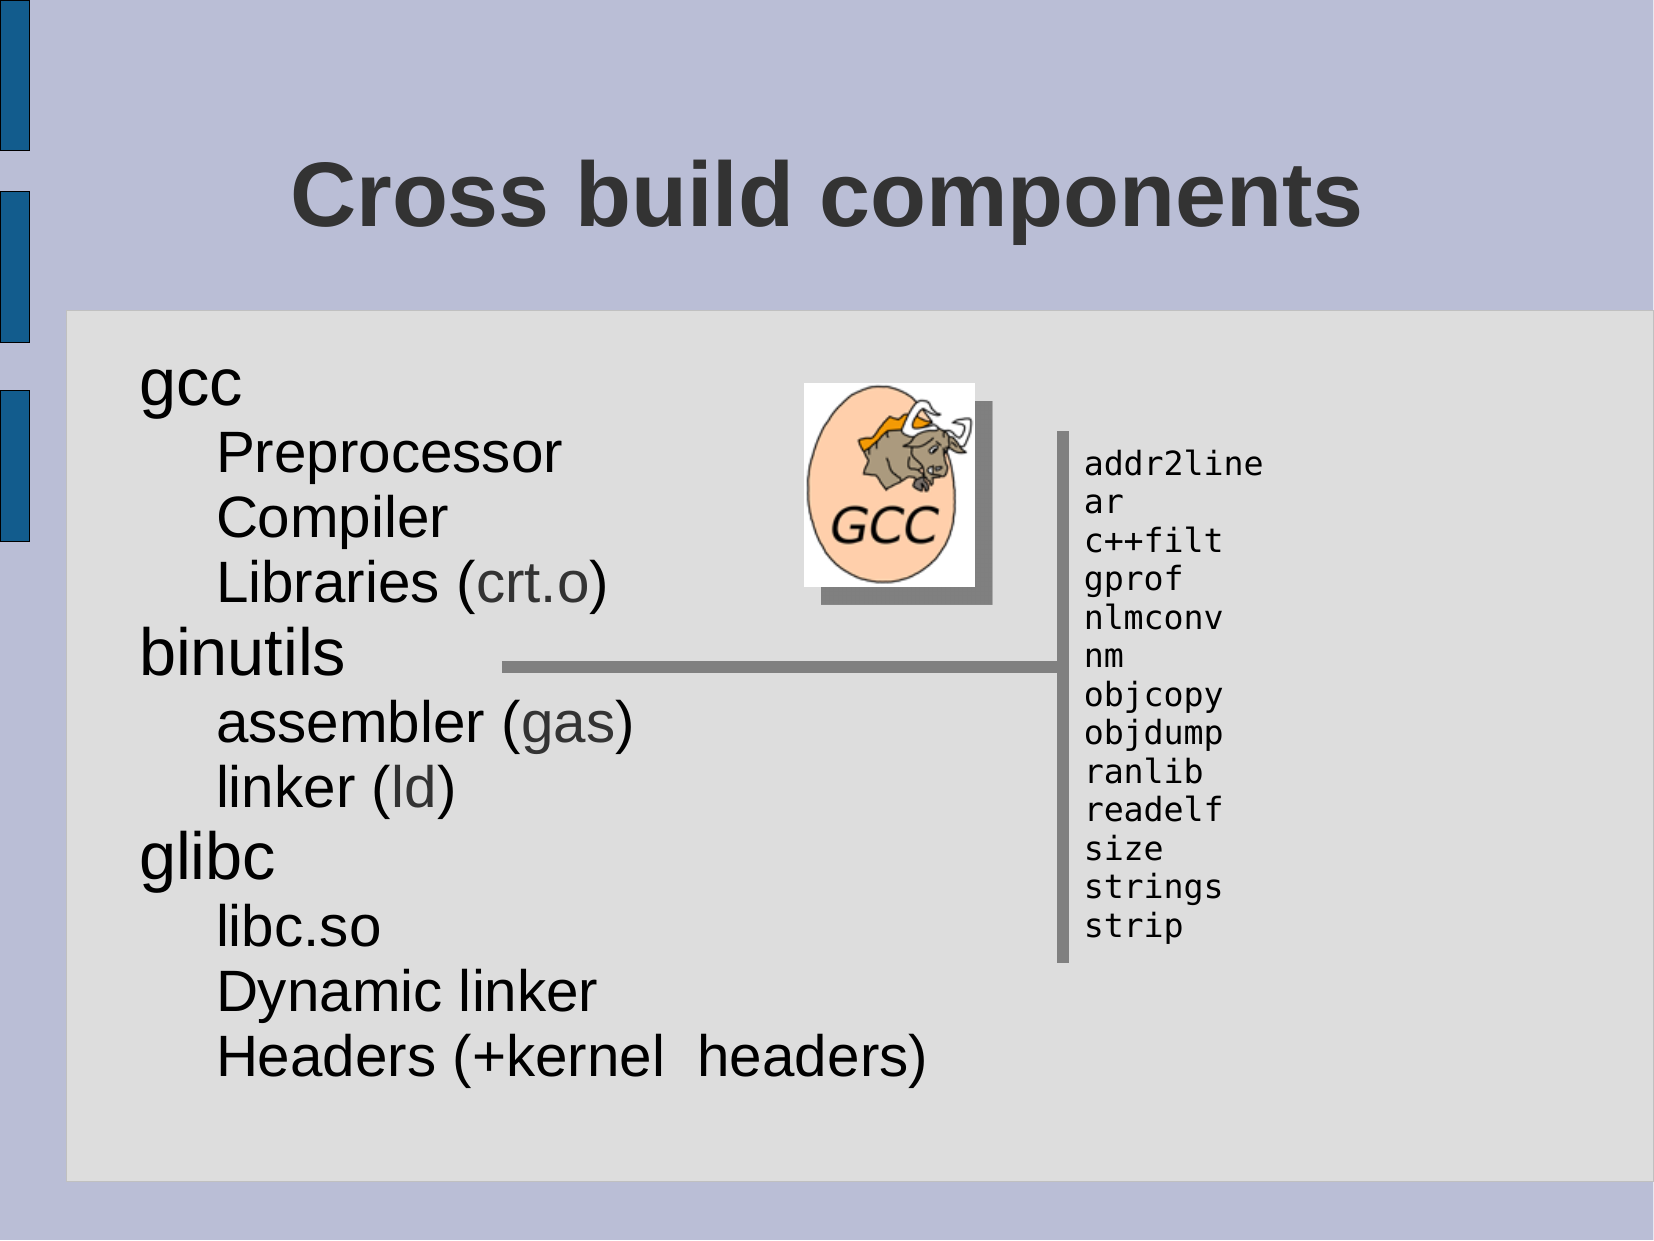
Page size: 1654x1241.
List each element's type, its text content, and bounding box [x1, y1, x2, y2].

picture [804, 383, 975, 587]
list gcc Preprocessor Compiler Libraries (crt.o) binutils assembler (gas) linker (ld) glibc libc.so Dynamic linker Headers (+kernel headers) [121, 344, 1534, 1112]
text_box addr2line ar c++filt gprof nlmconv nm objcopy objdump ranlib readelf size strings strip [1068, 437, 1306, 1012]
title Cross build components [121, 98, 1534, 291]
